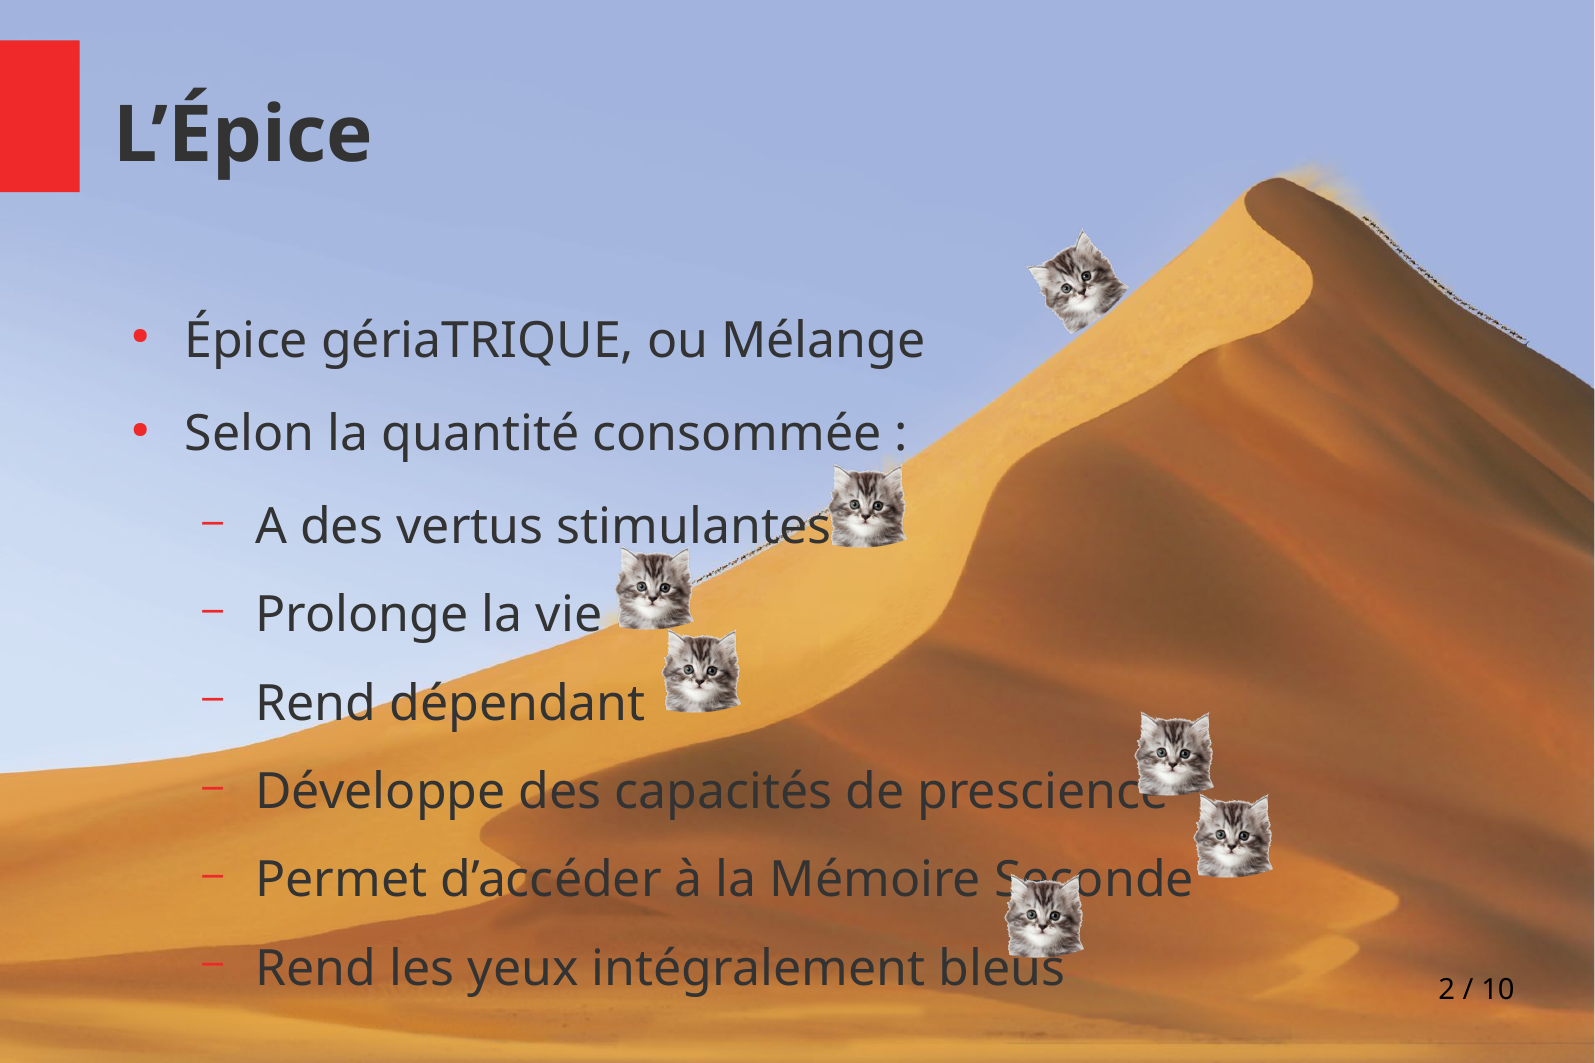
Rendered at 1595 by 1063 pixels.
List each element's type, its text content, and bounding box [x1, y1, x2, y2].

picture [0, 0, 1595, 1063]
title L’Épice [113, 26, 1515, 236]
list Épice gériaTRIQUE, ou Mélange Selon la quantité consommée : A des vertus stimulantes Prolonge la vie Rend dépendant Développe des capacités de prescience Permet d’accéder à la Mémoire Seconde Rend les yeux intégralement bleus [113, 303, 1481, 921]
